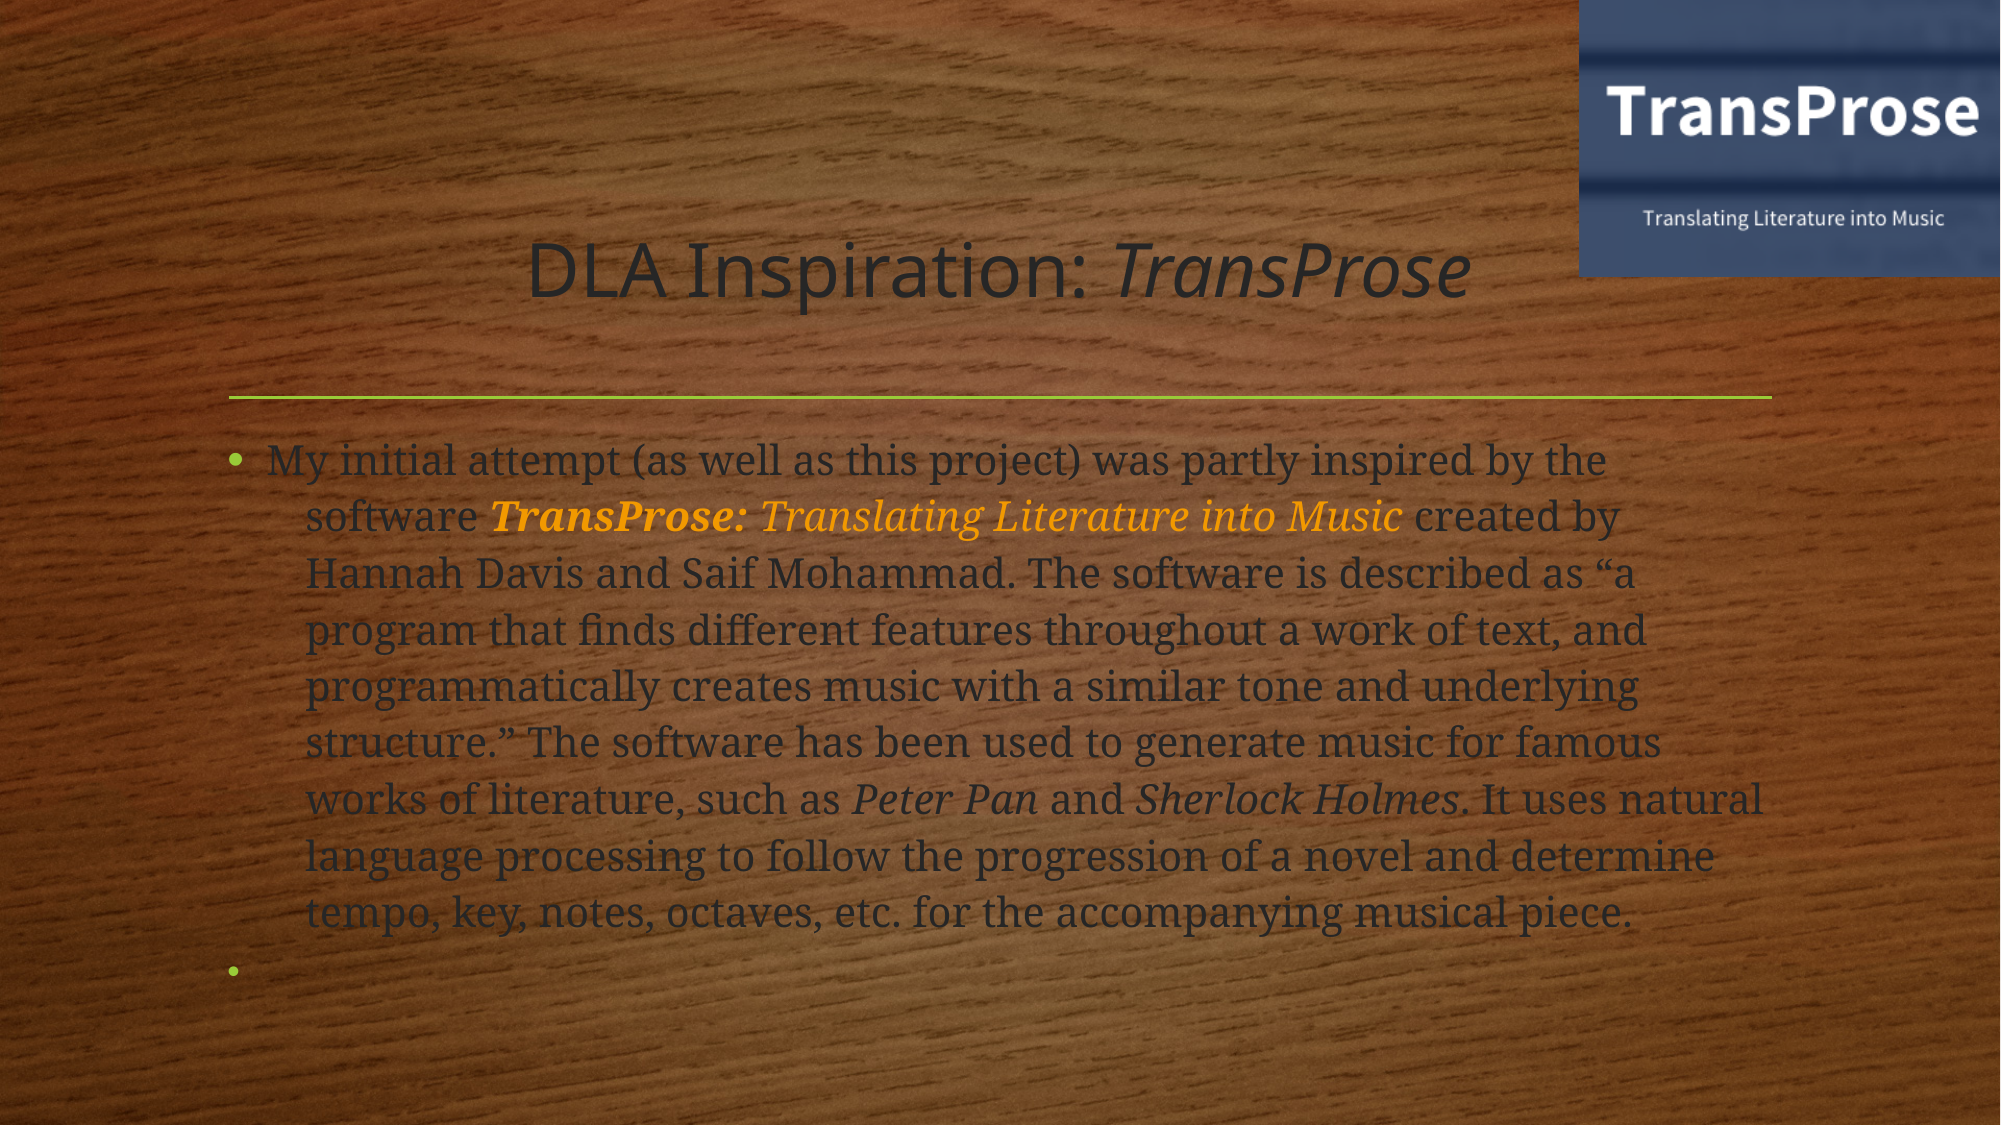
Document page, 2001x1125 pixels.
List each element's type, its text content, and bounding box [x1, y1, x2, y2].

picture [1579, 0, 2000, 277]
list My initial attempt (as well as this project) was partly inspired by the software TransProse: Translating Literature into Music created by Hannah Davis and Saif Mohammad. The software is described as “a program that finds different features throughout a work of text, and programmatically creates music with a similar tone and underlying structure.” The software has been used to generate music for famous works of literature, such as Peter Pan and Sherlock Holmes. It uses natural language processing to follow the progression of a novel and determine tempo, key, notes, octaves, etc. for the accompanying musical piece. [212, 423, 1788, 969]
title DLA Inspiration: TransProse [128, 161, 1870, 376]
